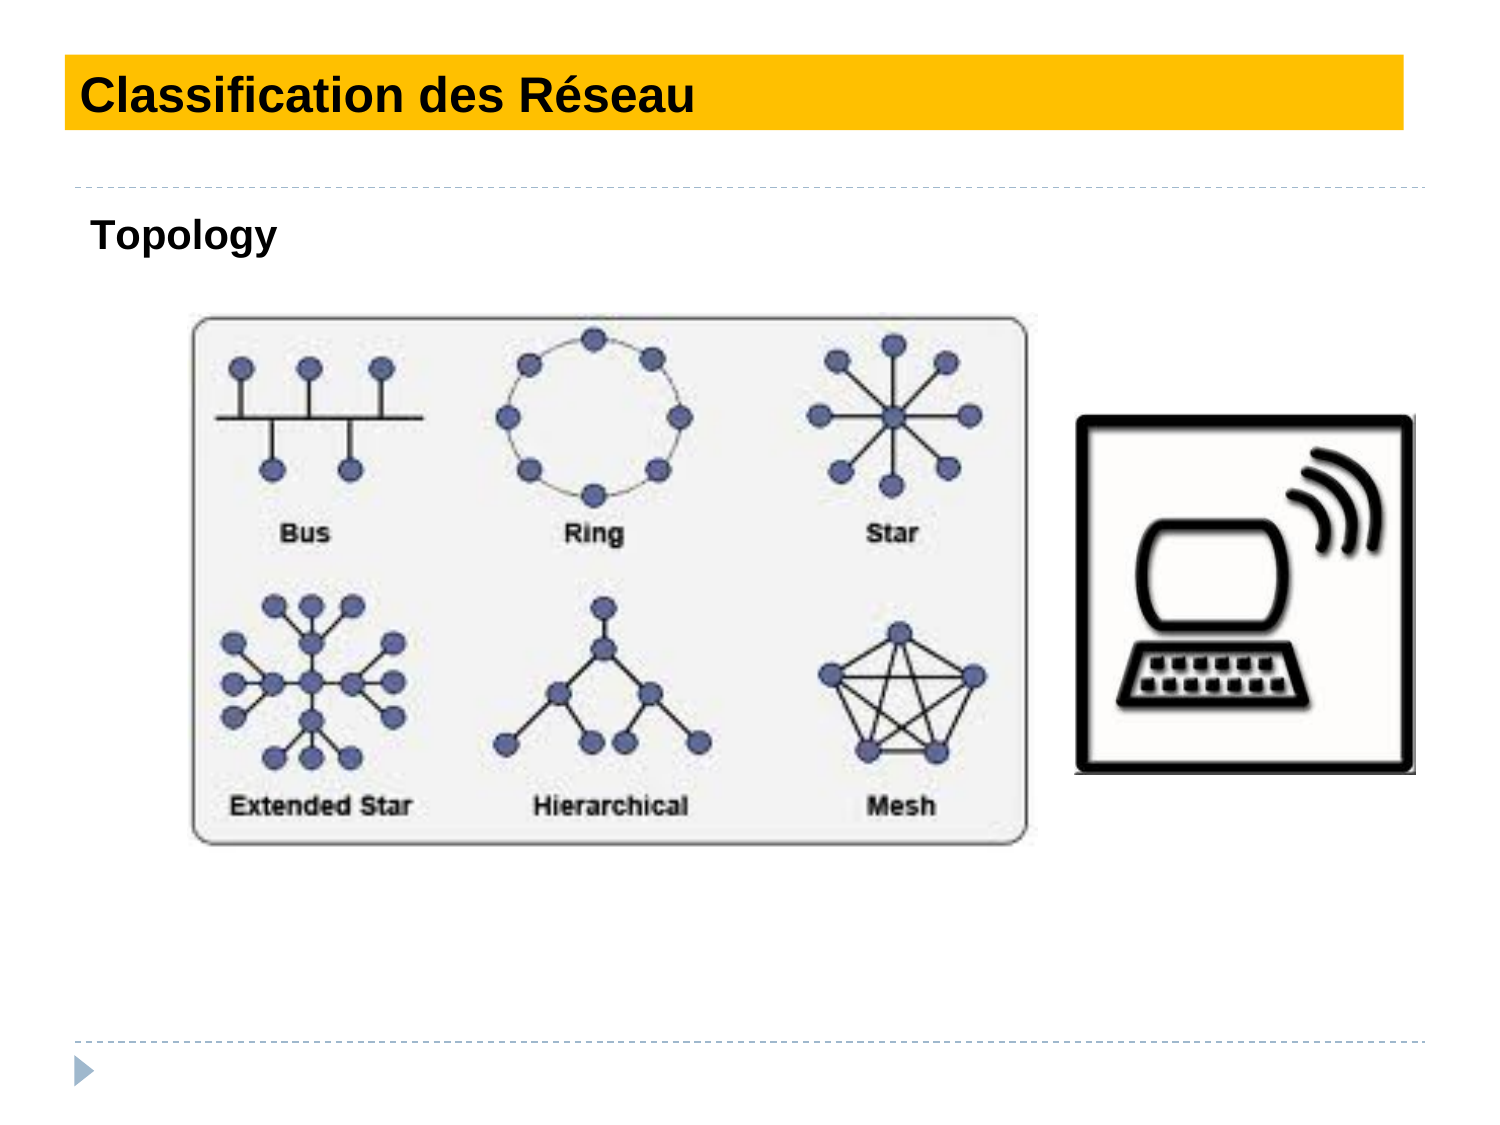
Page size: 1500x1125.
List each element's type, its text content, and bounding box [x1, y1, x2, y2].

list Topology [75, 200, 1426, 1010]
picture [1074, 412, 1416, 775]
text_box Classification des Réseau [64, 54, 1404, 131]
picture [187, 312, 1038, 859]
